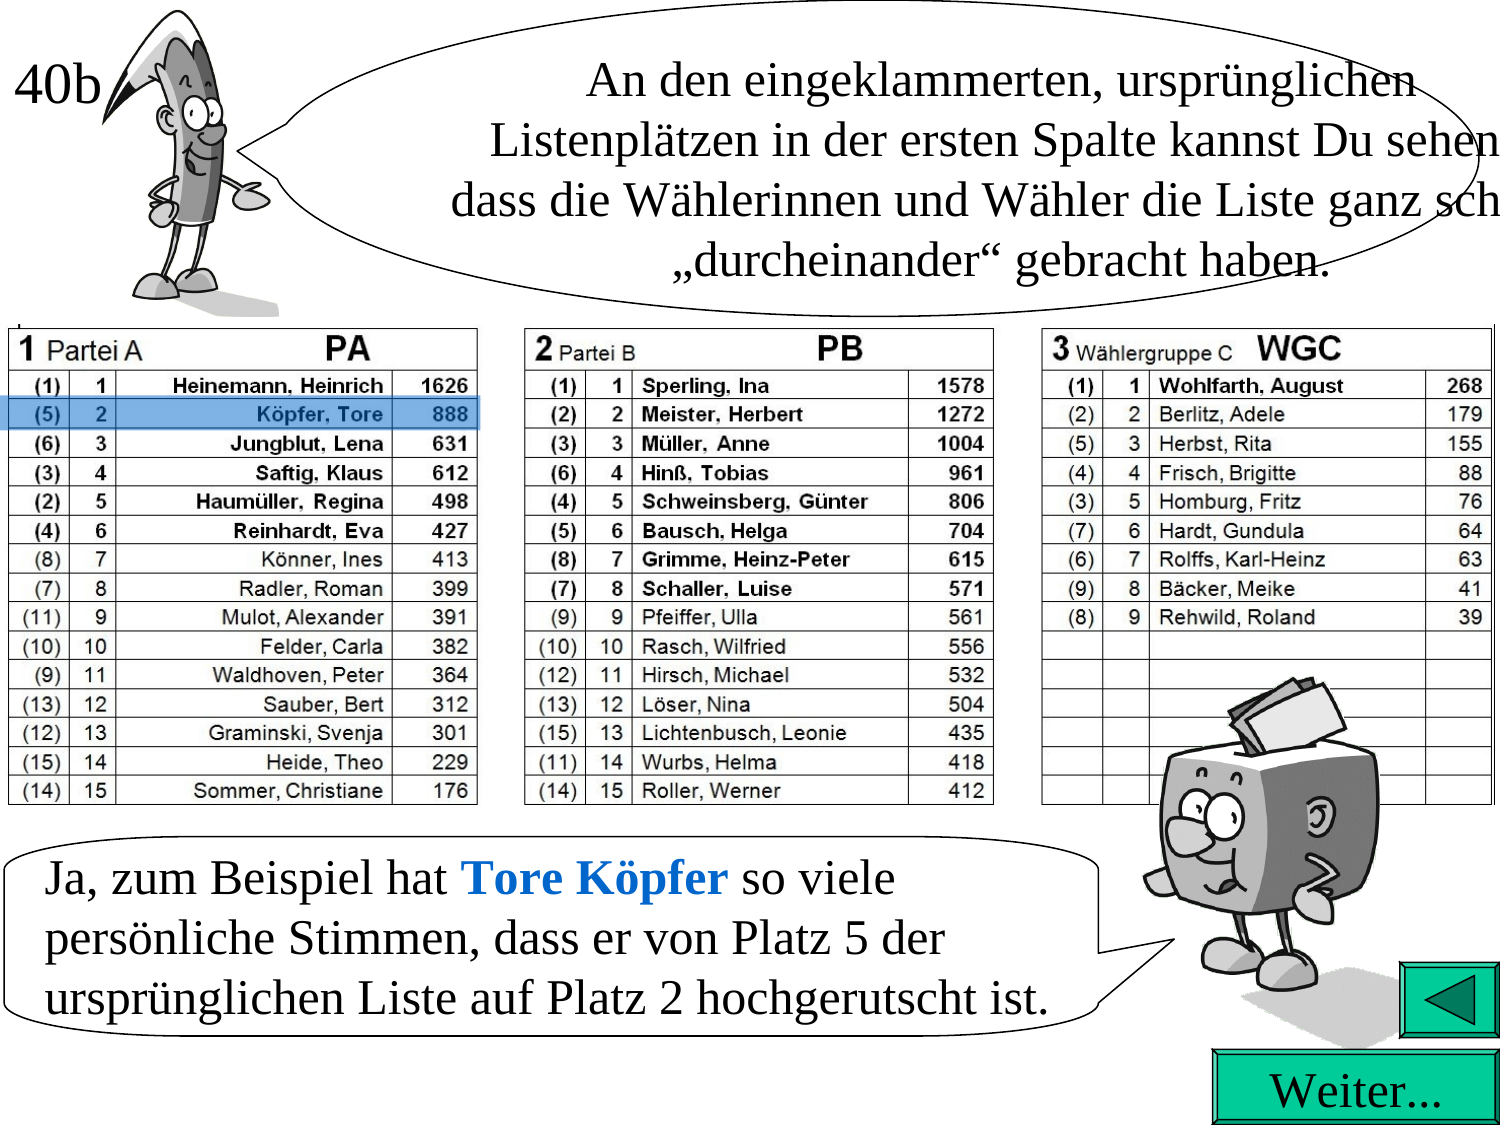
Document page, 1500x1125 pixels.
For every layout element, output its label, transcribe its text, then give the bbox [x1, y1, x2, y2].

text_box Weiter... [1218, 1055, 1495, 1119]
picture [98, 2, 279, 317]
text_box An den eingeklammerten, ursprünglichen Listenplätzen in der ersten Spalte kannst Du sehen, dass die Wählerinnen und Wähler die Liste ganz schön „durcheinander“ gebracht haben. [279, 0, 1479, 317]
text_box [0, 395, 481, 431]
text_box 40b [0, 37, 98, 138]
text_box Ja, zum Beispiel hat Tore Köpfer so viele persönliche Stimmen, dass er von Platz 5 der ursprünglichen Liste auf Platz 2 hochgerutscht ist. [4, 836, 1175, 1037]
text_box 40b [82, 79, 95, 101]
picture [5, 324, 1495, 1050]
